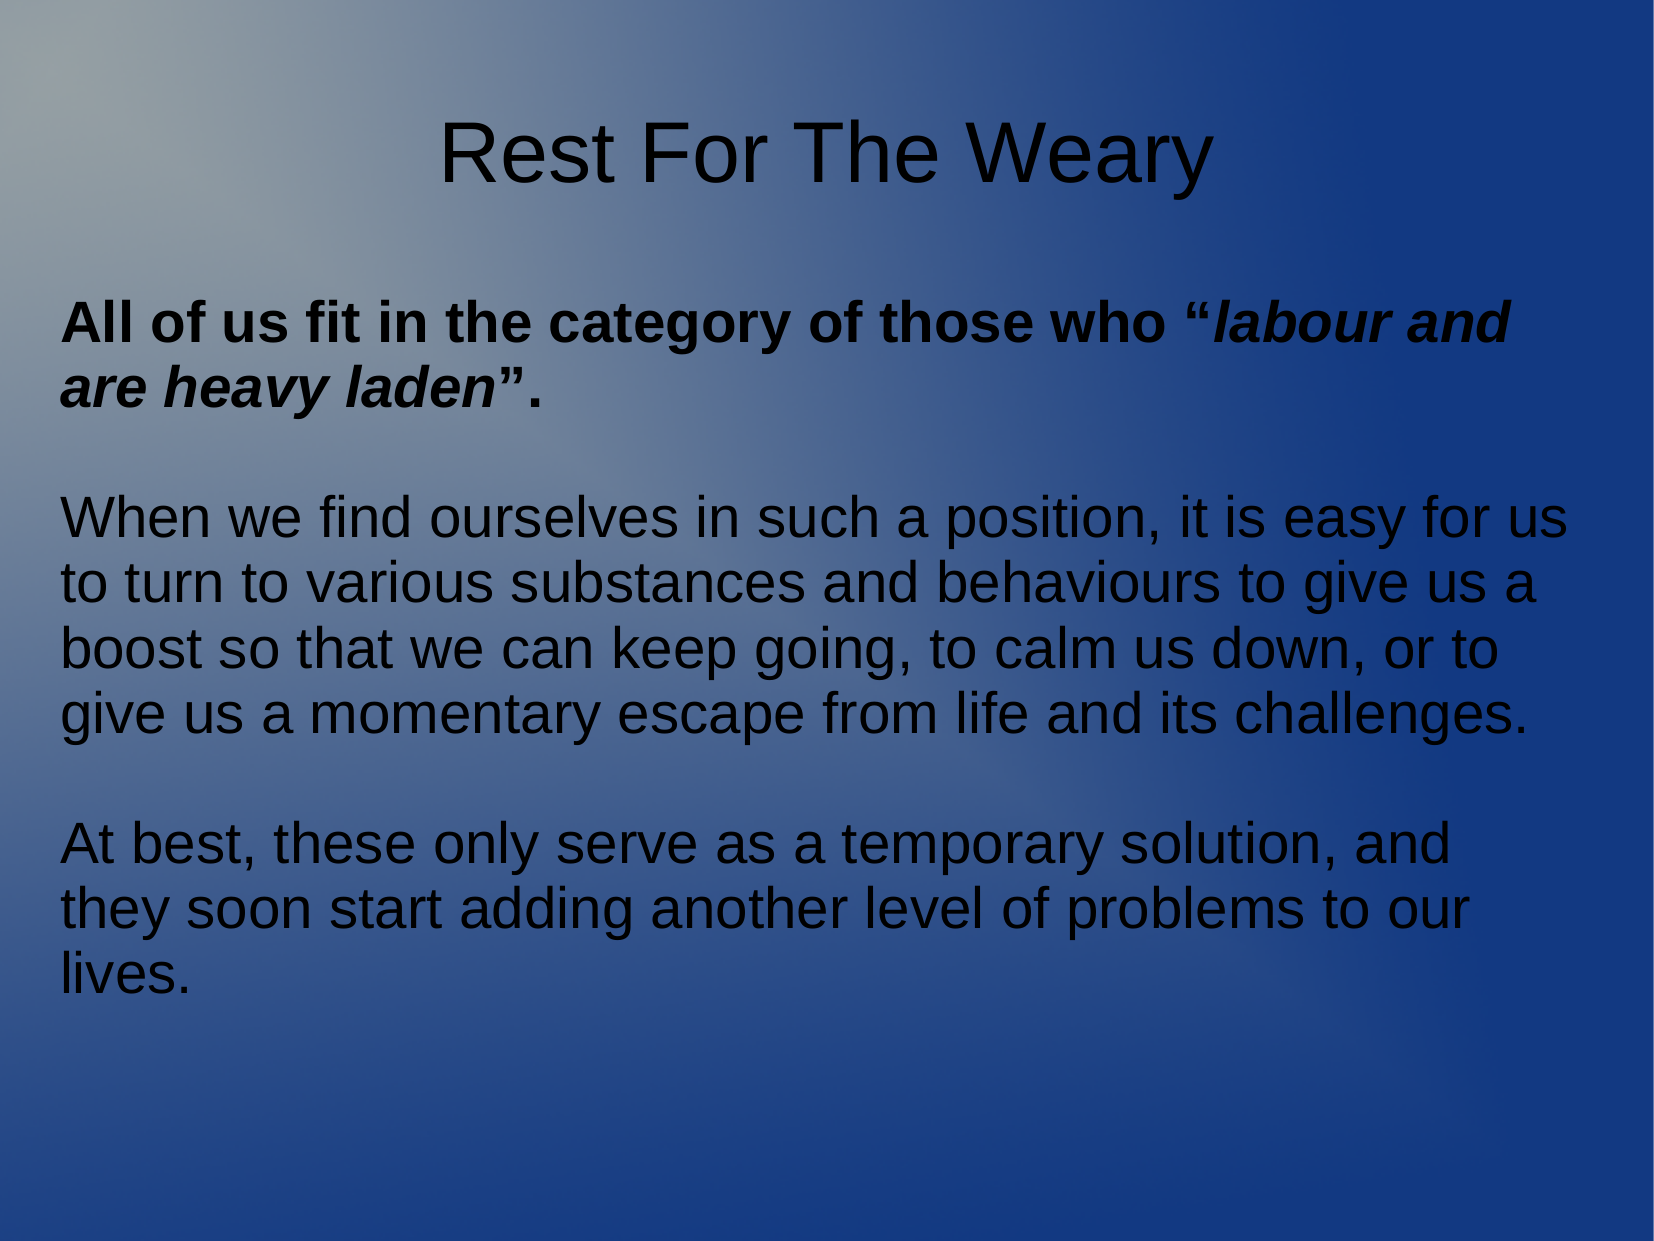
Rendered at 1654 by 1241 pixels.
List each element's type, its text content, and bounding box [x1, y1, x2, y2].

subtitle All of us fit in the category of those who “labour and are heavy laden”. When we find ourselves in such a position, it is easy for us to turn to various substances and behaviours to give us a boost so that we can keep going, to calm us down, or to give us a momentary escape from life and its challenges. At best, these only serve as a temporary solution, and they soon start adding another level of problems to our lives. [60, 290, 1571, 1241]
picture [0, 0, 1654, 1241]
title Rest For The Weary [82, 49, 1571, 257]
